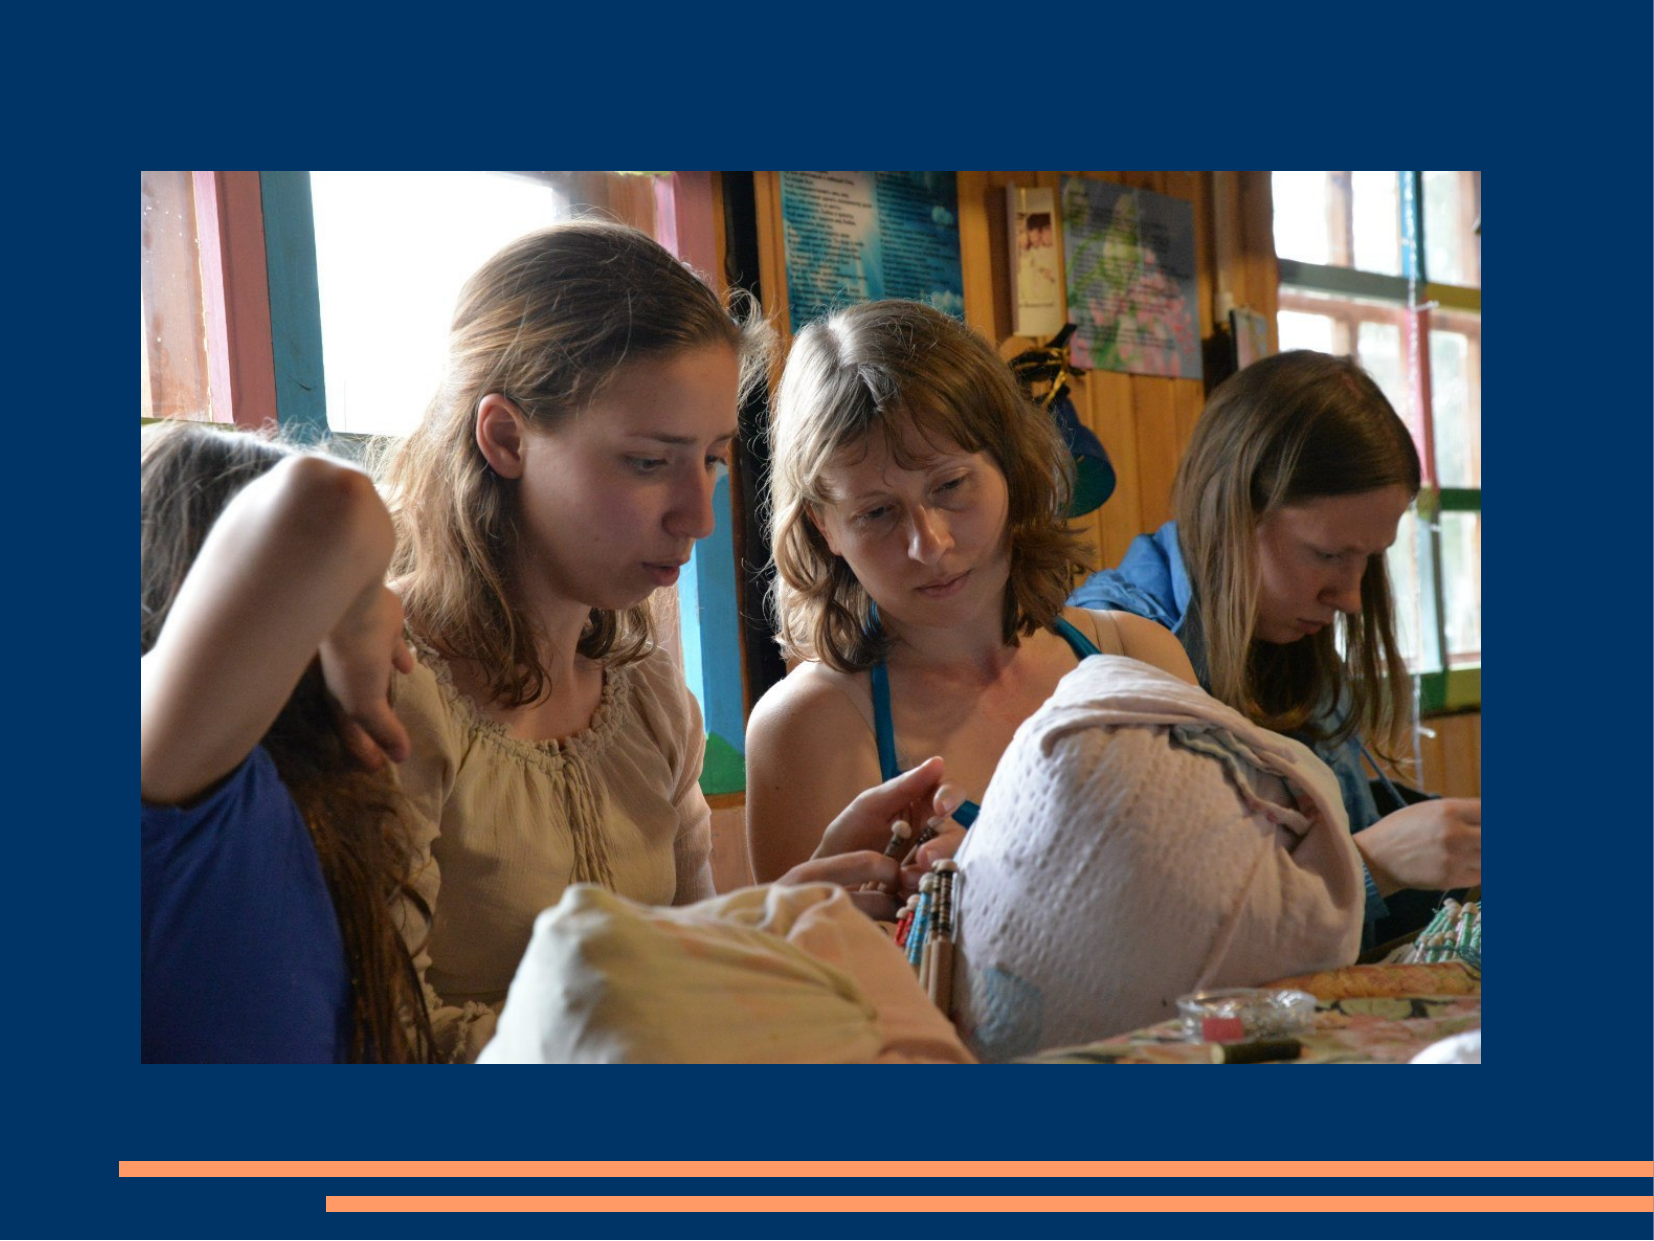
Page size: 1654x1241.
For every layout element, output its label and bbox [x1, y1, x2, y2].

picture [141, 171, 1481, 1064]
